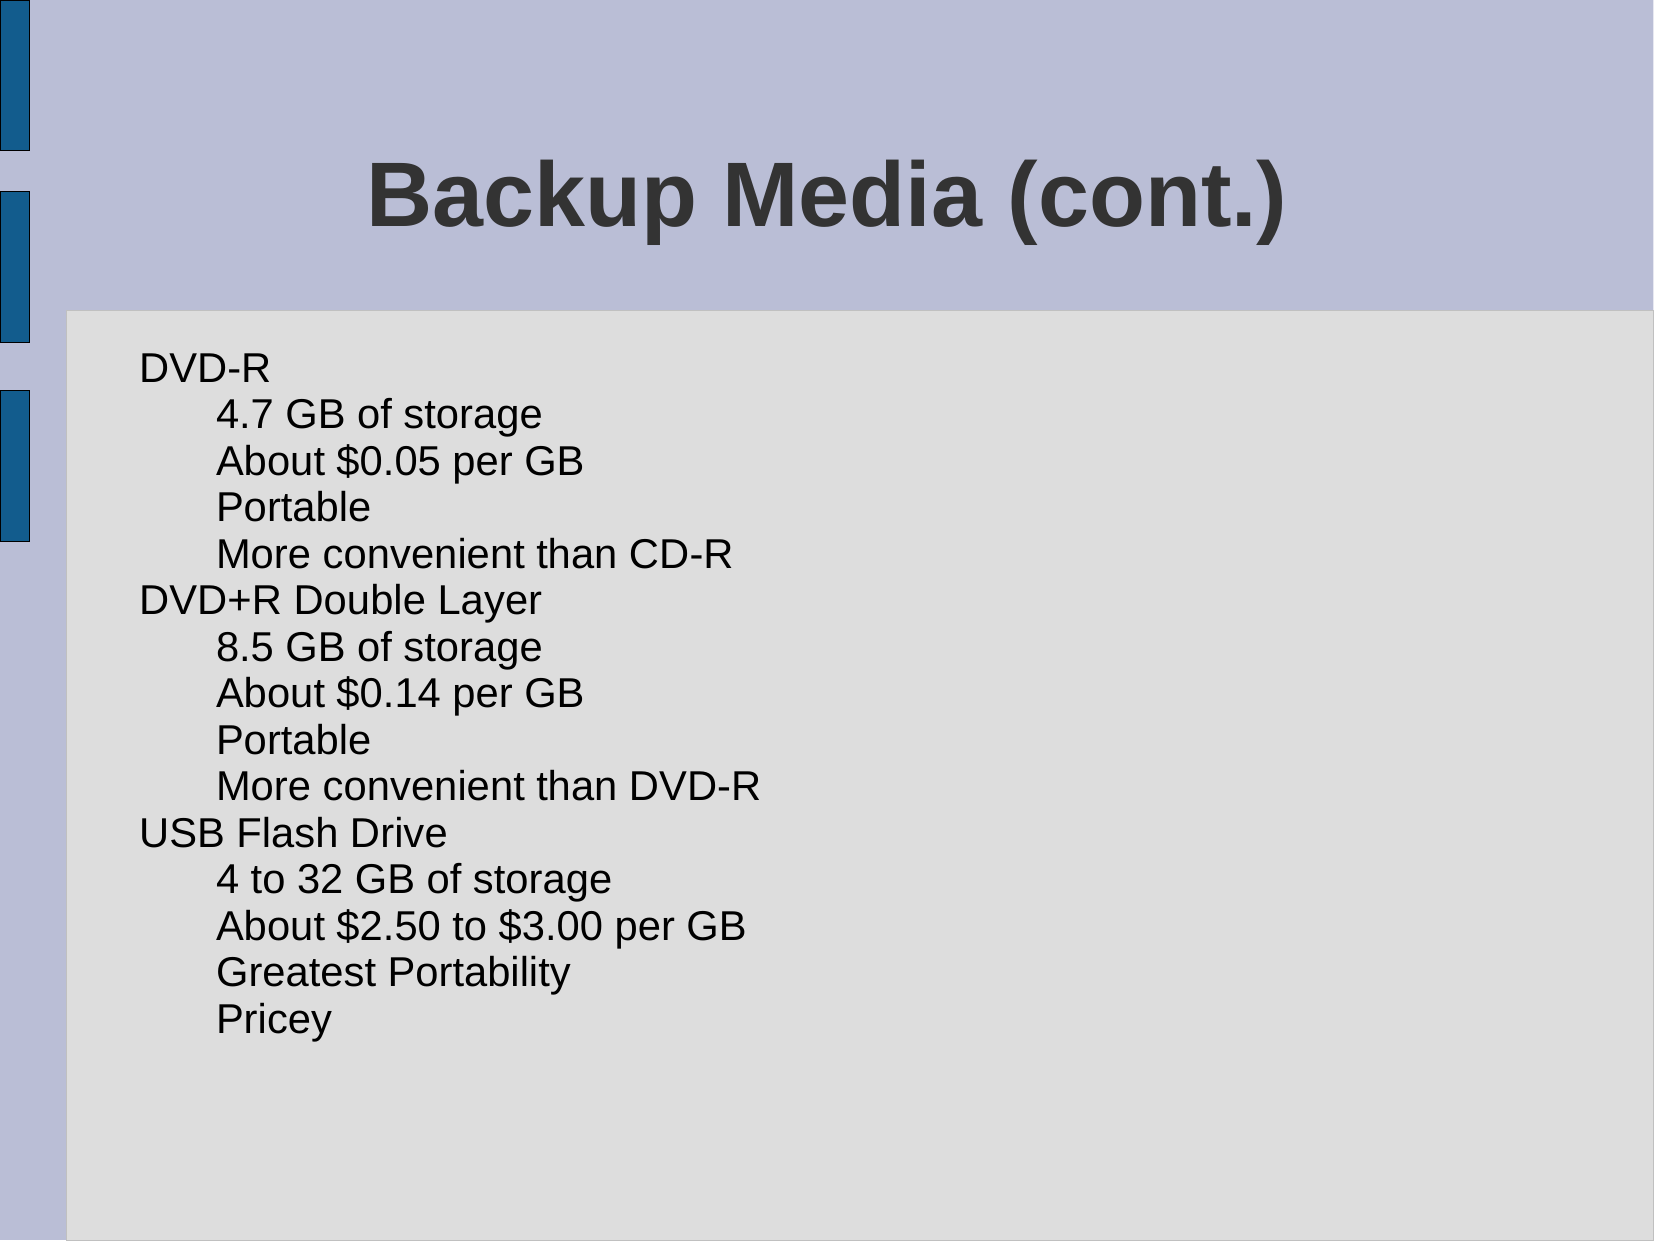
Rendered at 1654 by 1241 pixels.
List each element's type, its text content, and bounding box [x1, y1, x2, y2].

title Backup Media (cont.) [121, 91, 1534, 299]
list DVD-R 4.7 GB of storage About $0.05 per GB Portable More convenient than CD-R DVD+R Double Layer 8.5 GB of storage About $0.14 per GB Portable More convenient than DVD-R USB Flash Drive 4 to 32 GB of storage About $2.50 to $3.00 per GB Greatest Portability Pricey [121, 344, 1534, 1127]
